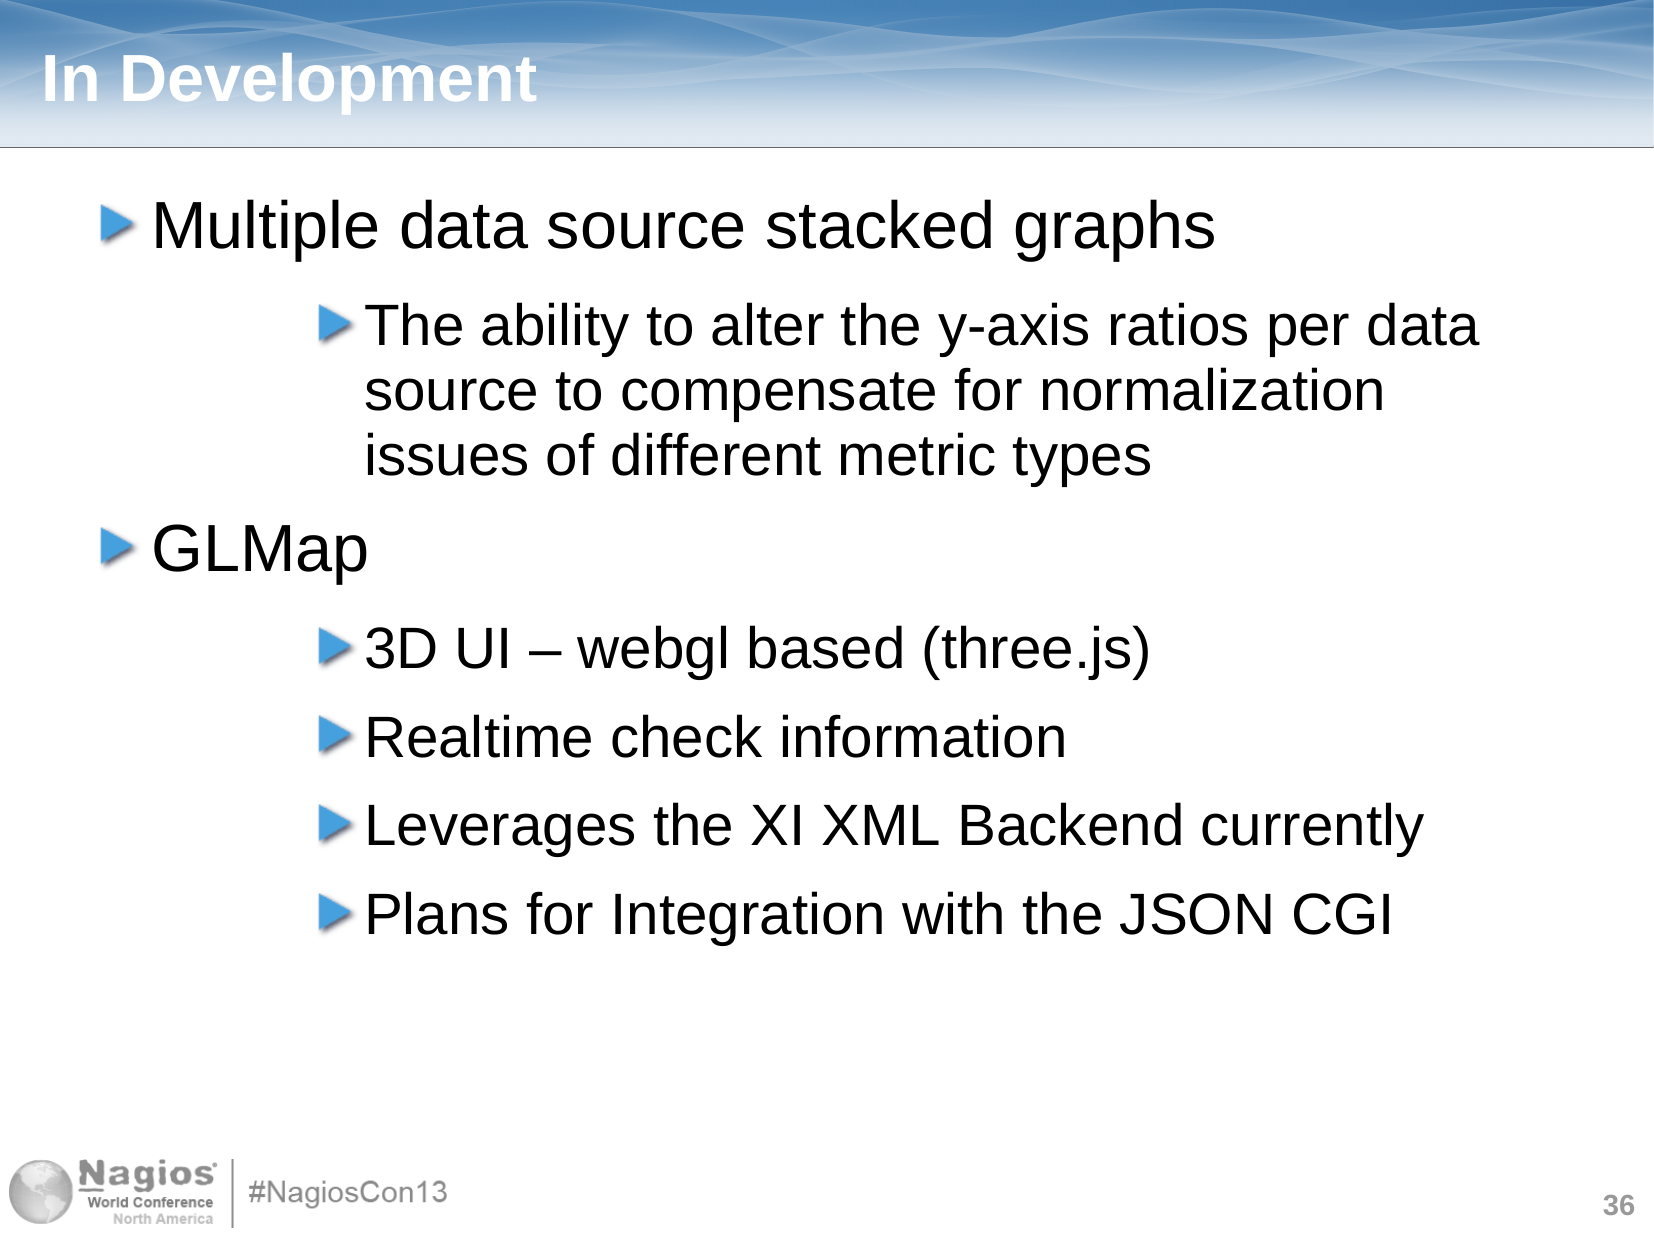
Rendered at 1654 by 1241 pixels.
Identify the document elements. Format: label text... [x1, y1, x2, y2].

picture [0, 0, 1654, 147]
list Multiple data source stacked graphs The ability to alter the y-axis ratios per data source to compensate for normalization issues of different metric types GLMap 3D UI – webgl based (three.js) Realtime check information Leverages the XI XML Backend currently Plans for Integration with the JSON CGI [80, 188, 1569, 1007]
picture [9, 1159, 453, 1228]
title In Development [41, 29, 1248, 127]
